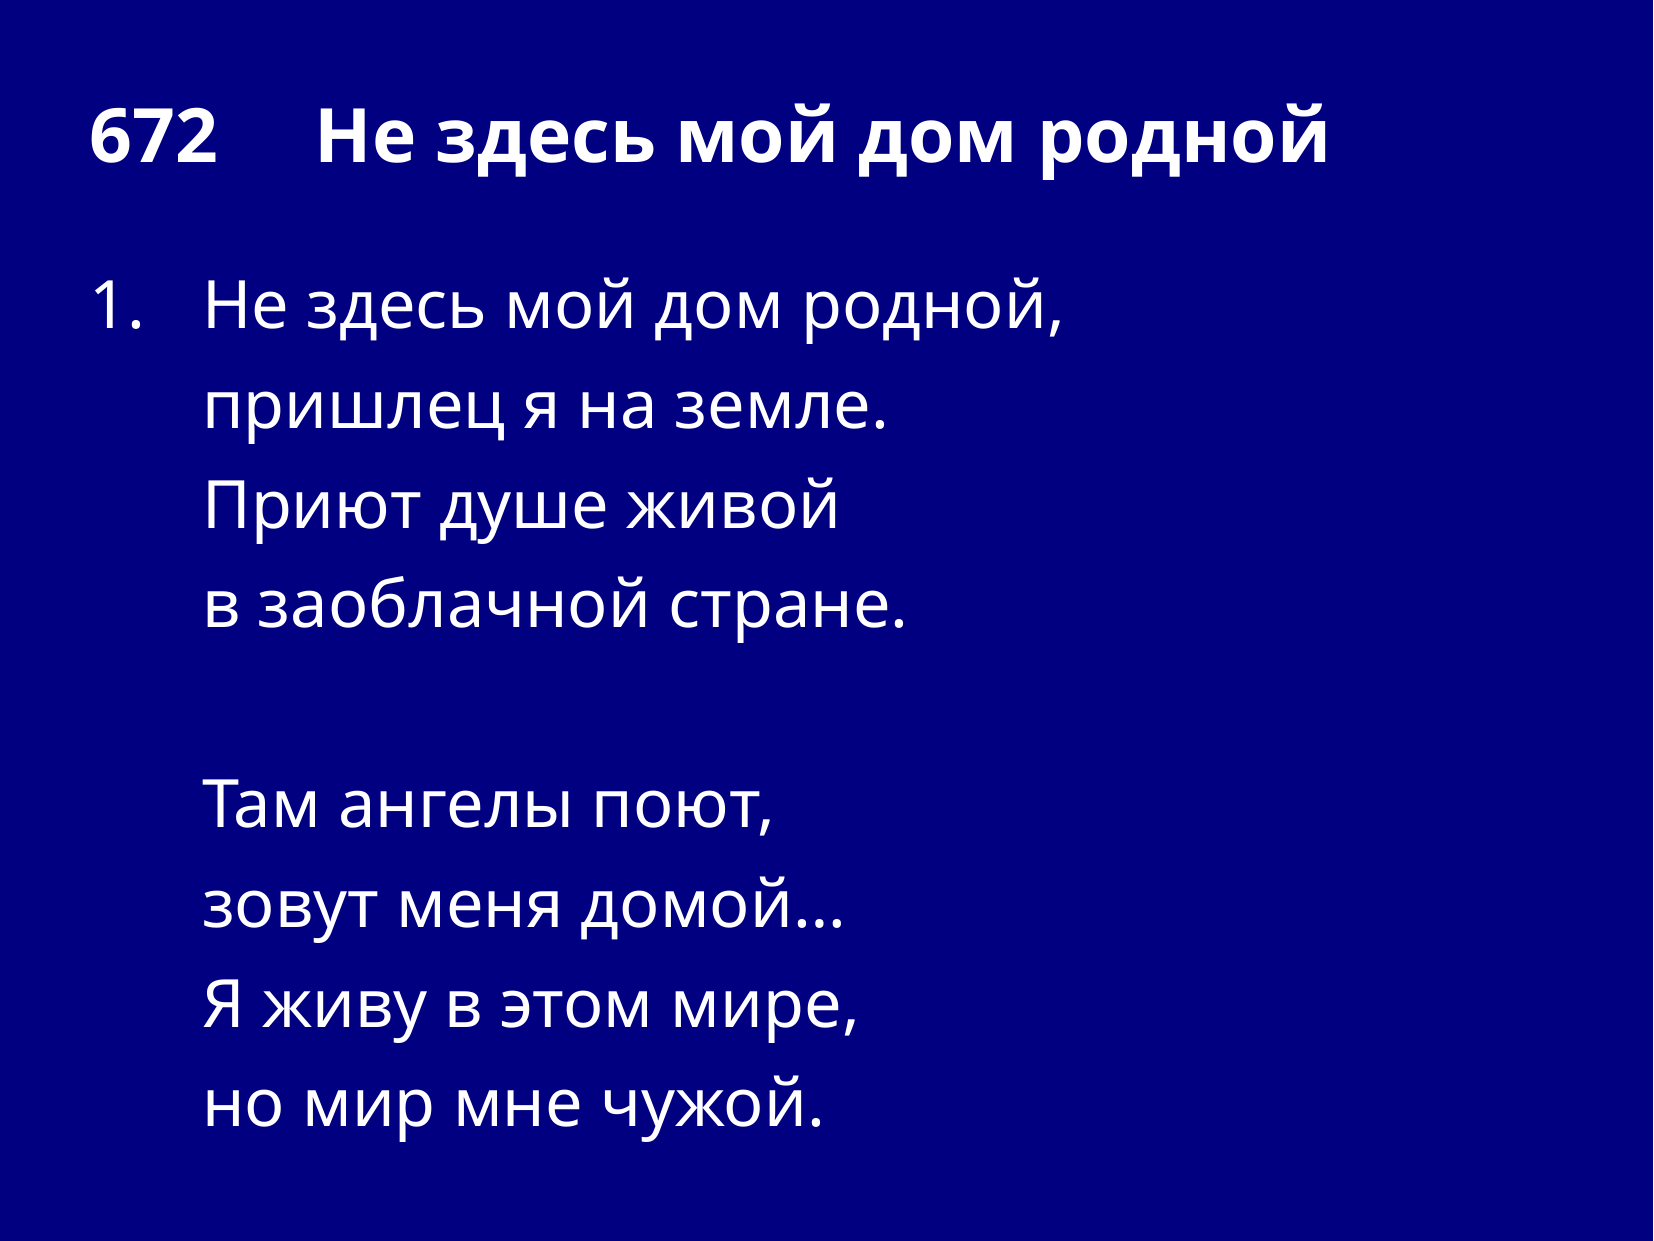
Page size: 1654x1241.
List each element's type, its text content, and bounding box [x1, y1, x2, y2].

text_box 672 Не здесь мой дом родной [75, 75, 1576, 188]
text_box 1. Не здесь мой дом родной, пришлец я на земле. Приют душе живой в заоблачной стране. Там ангелы поют, зовут меня домой… Я живу в этом мире, но мир мне чужой. [75, 188, 1576, 1163]
